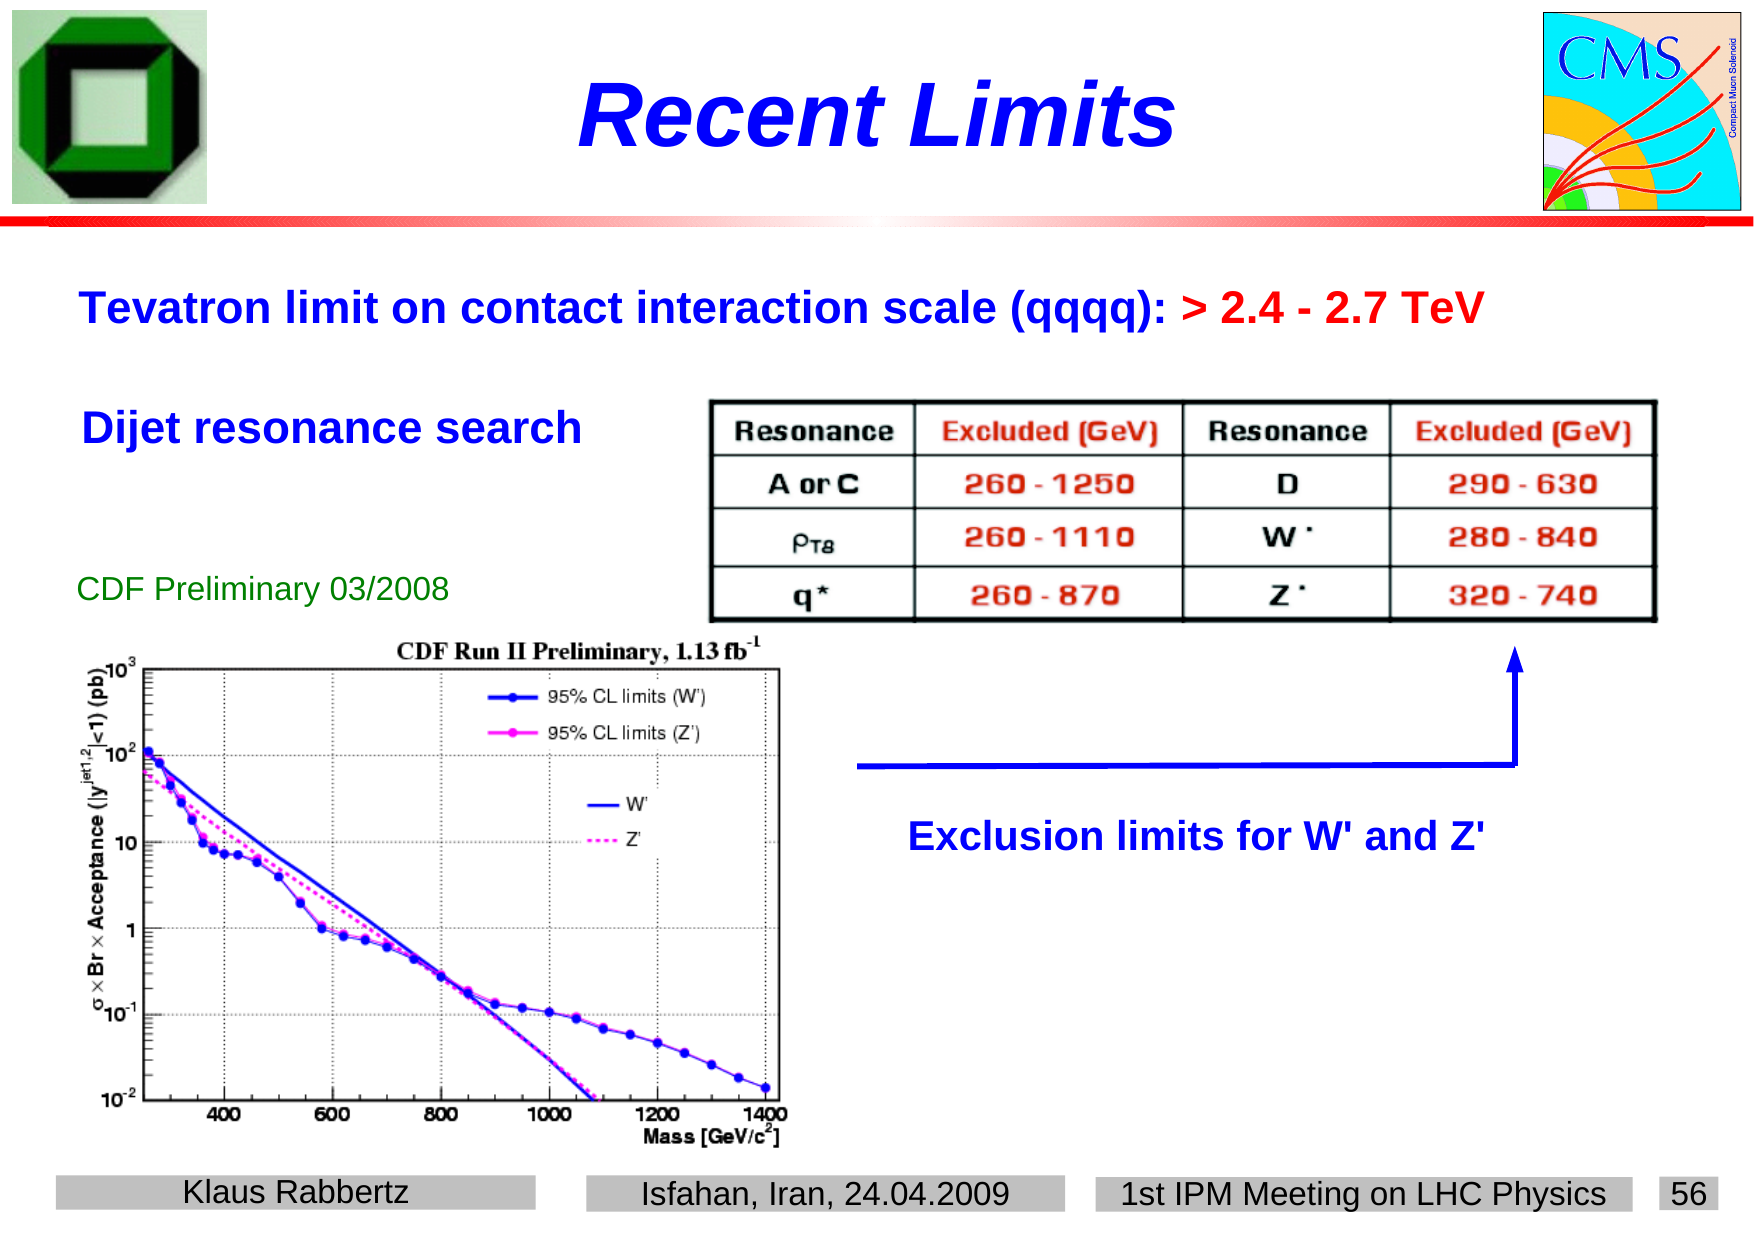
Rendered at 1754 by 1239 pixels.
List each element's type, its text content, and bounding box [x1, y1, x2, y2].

text_box Tevatron limit on contact interaction scale (qqqq): > 2.4 - 2.7 TeV [66, 269, 1498, 346]
picture [64, 391, 1667, 1155]
title Recent Limits [220, 27, 1536, 202]
picture [1542, 11, 1742, 211]
text_box CDF Preliminary 03/2008 [64, 559, 462, 621]
text_box Dijet resonance search [69, 390, 645, 467]
picture [12, 10, 207, 204]
text_box Exclusion limits for W' and Z' [895, 801, 1498, 873]
